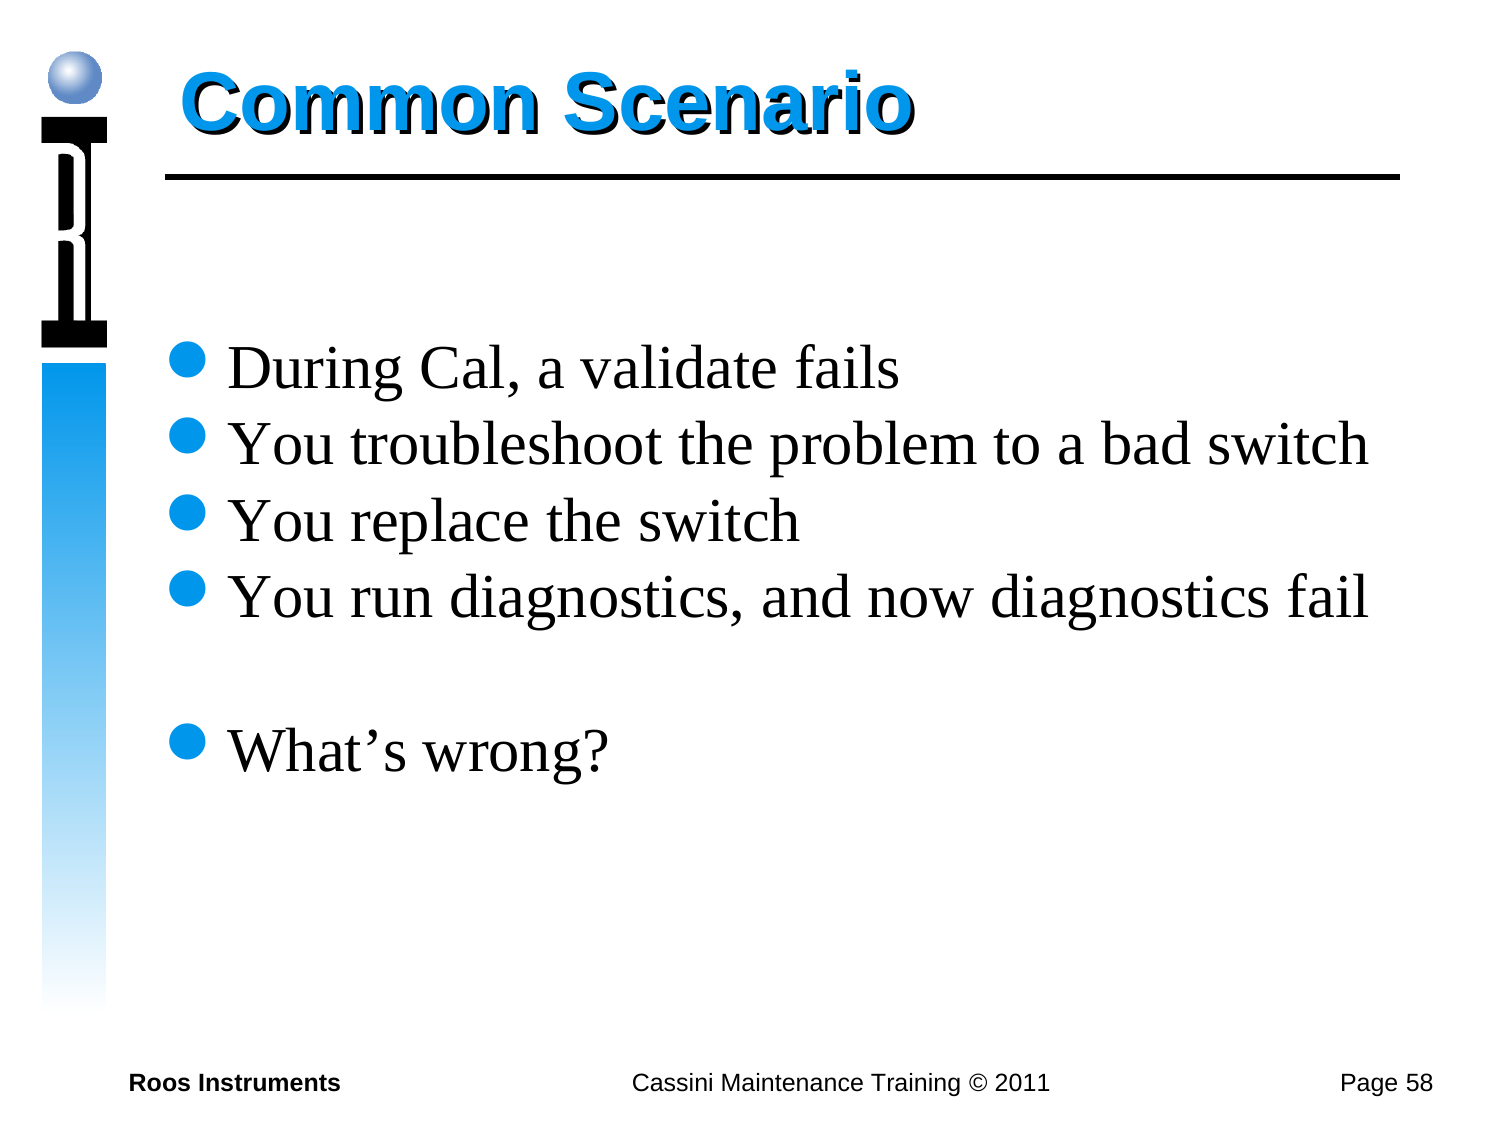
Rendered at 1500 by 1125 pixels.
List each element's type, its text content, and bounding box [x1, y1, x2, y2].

title Common Scenario [165, 47, 1441, 157]
list During Cal, a validate fails You troubleshoot the problem to a bad switch You replace the switch You run diagnostics, and now diagnostics fail What’s wrong? [150, 324, 1426, 1000]
